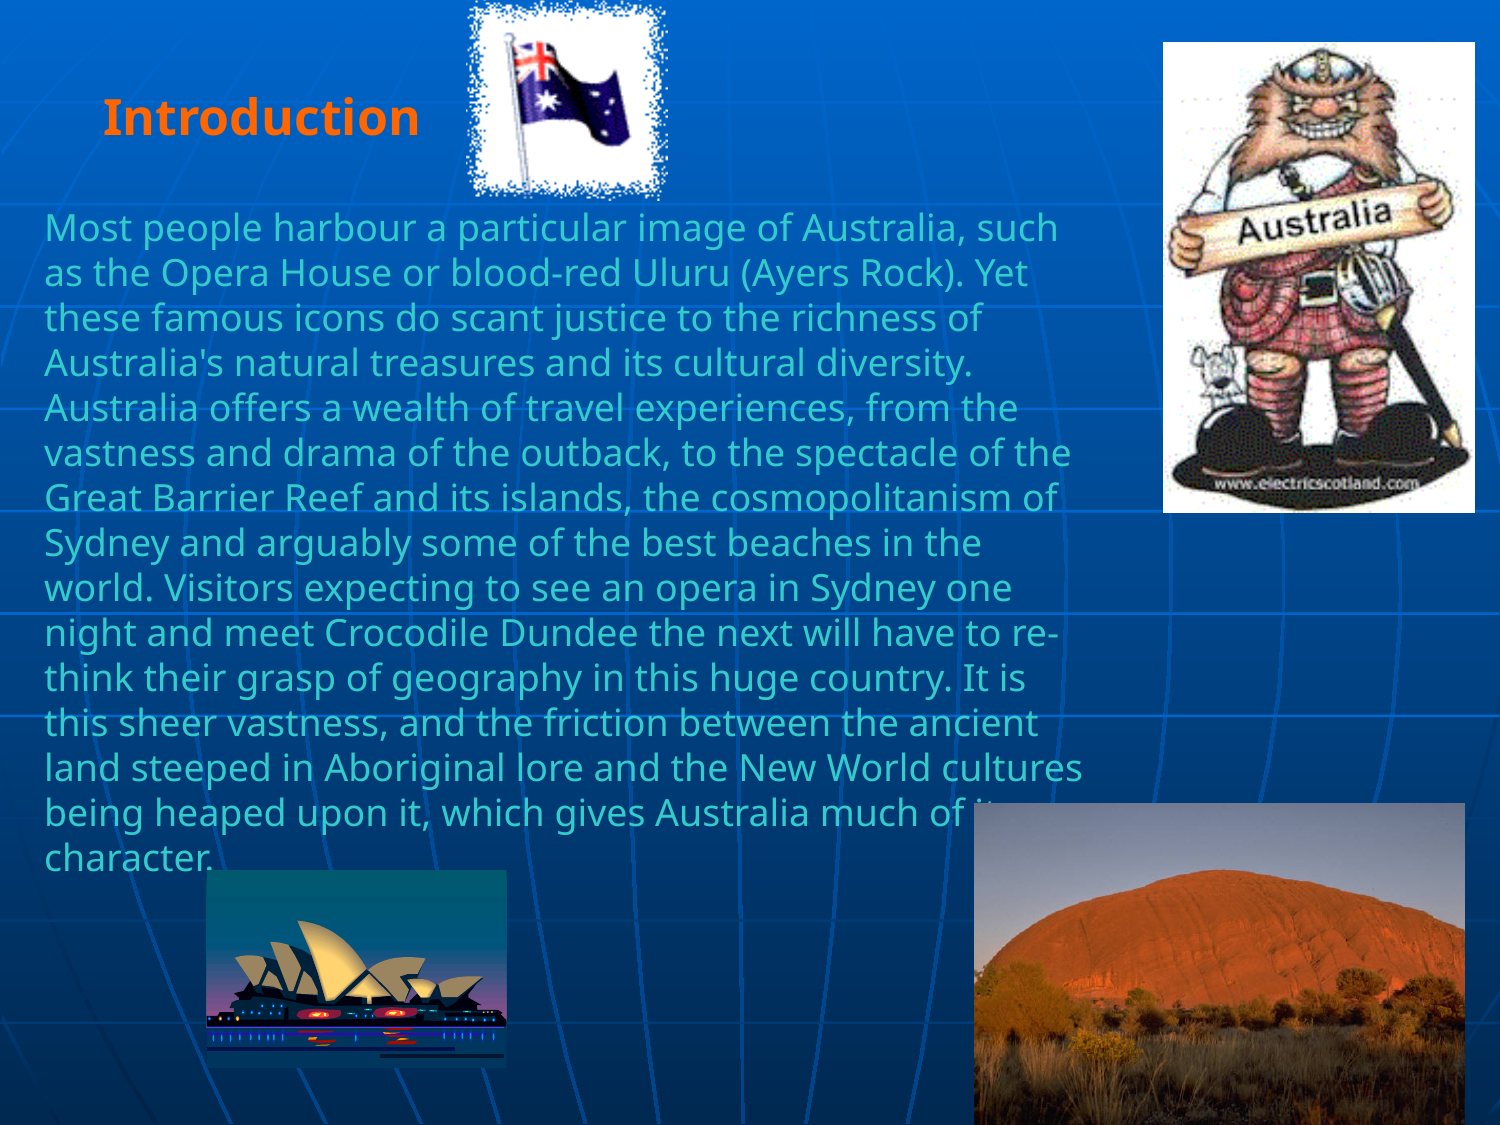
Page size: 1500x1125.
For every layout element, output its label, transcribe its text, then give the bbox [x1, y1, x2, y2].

picture [206, 869, 505, 875]
picture [466, 0, 668, 201]
picture [206, 922, 507, 1068]
text_box Introduction [88, 78, 466, 153]
picture [1163, 42, 1475, 513]
picture [974, 803, 1465, 1125]
text_box Most people harbour a particular image of Australia, such as the Opera House or blood-red Uluru (Ayers Rock). Yet these famous icons do scant justice to the richness of Australia's natural treasures and its cultural diversity. Australia offers a wealth of travel experiences, from the vastness and drama of the outback, to the spectacle of the Great Barrier Reef and its islands, the cosmopolitanism of Sydney and arguably some of the best beaches in the world. Visitors expecting to see an opera in Sydney one night and meet Crocodile Dundee the next will have to re-think their grasp of geography in this huge country. It is this sheer vastness, and the friction between the ancient land steeped in Aboriginal lore and the New World cultures being heaped upon it, which gives Australia much of its character. [29, 196, 1117, 887]
